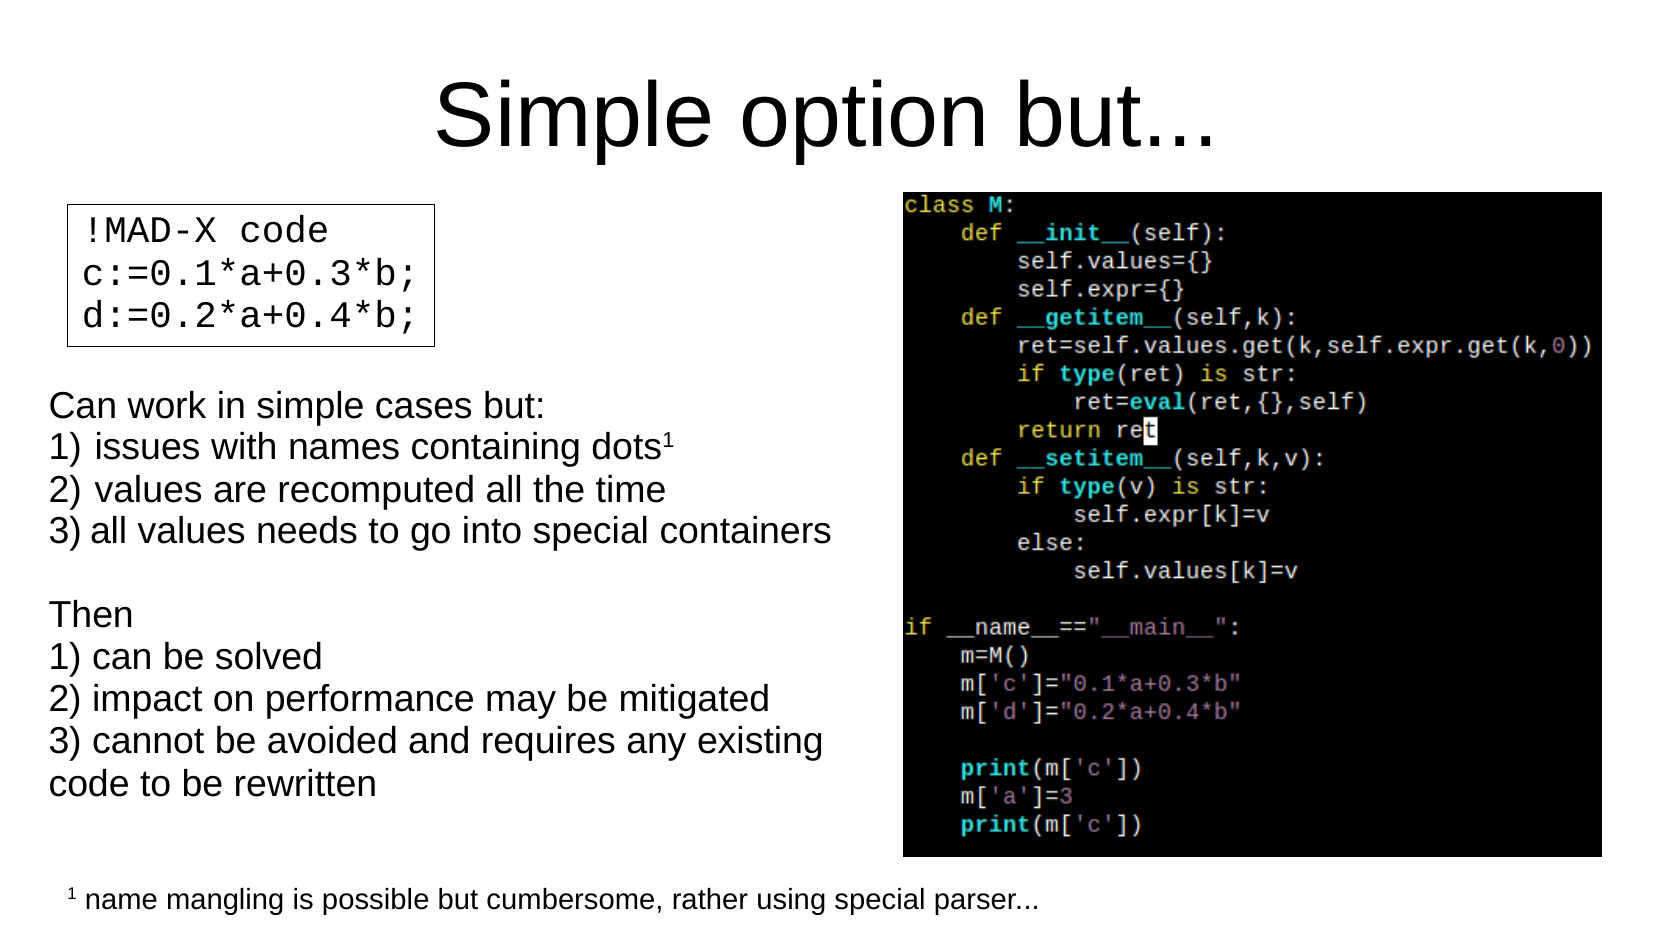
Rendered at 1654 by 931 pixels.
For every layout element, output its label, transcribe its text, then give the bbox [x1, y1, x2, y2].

text_box 1 name mangling is possible but cumbersome, rather using special parser... [52, 875, 1153, 931]
text_box !MAD-X code c:=0.1*a+0.3*b; d:=0.2*a+0.4*b; [67, 204, 435, 347]
picture [903, 192, 1602, 857]
title Simple option but... [82, 37, 1571, 193]
text_box Can work in simple cases but: issues with names containing dots1 values are recomputed all the time all values needs to go into special containers Then 1) can be solved 2) impact on performance may be mitigated 3) cannot be avoided and requires any existing code to be rewritten [33, 376, 867, 854]
